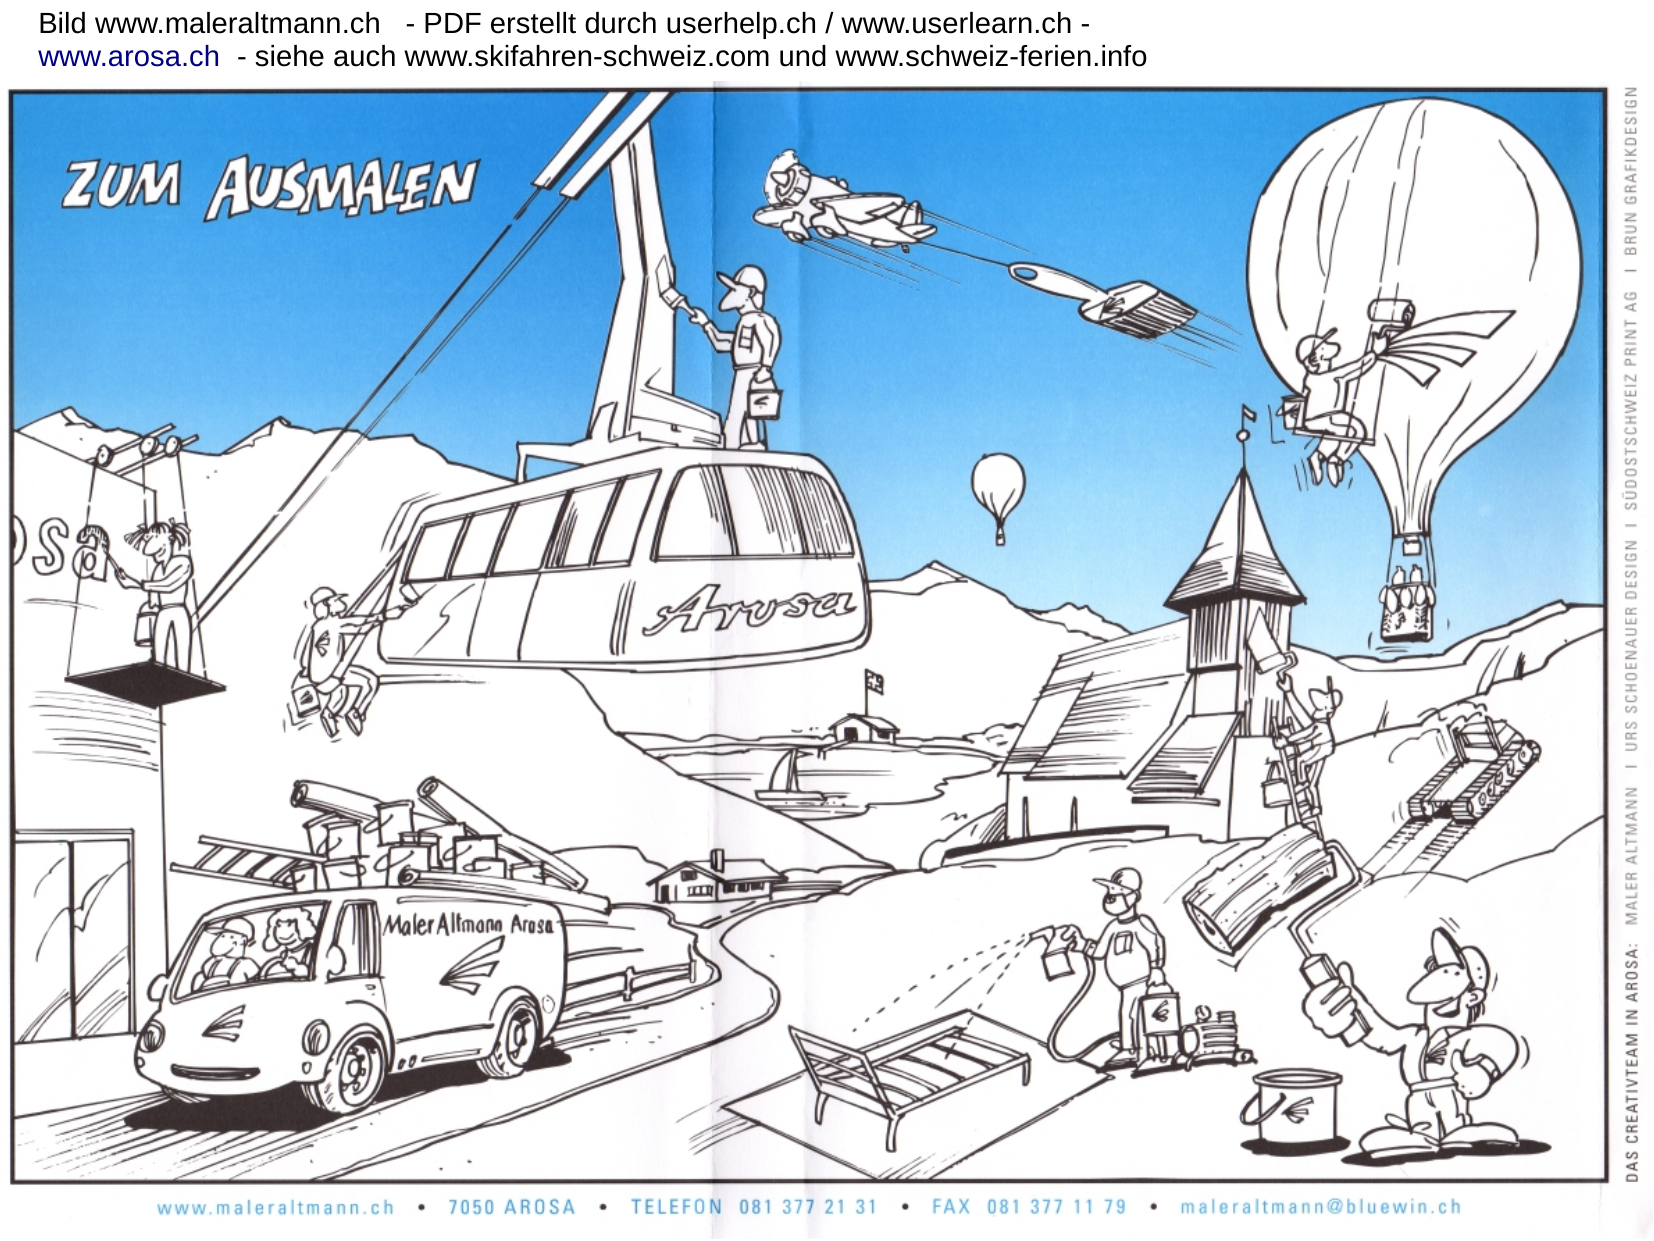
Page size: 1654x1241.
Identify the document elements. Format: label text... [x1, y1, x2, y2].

text_box Bild www.maleraltmann.ch - PDF erstellt durch userhelp.ch / www.userlearn.ch - www.arosa.ch - siehe auch www.skifahren-schweiz.com und www.schweiz-ferien.info [23, 0, 1607, 81]
picture [2, 81, 1654, 1239]
